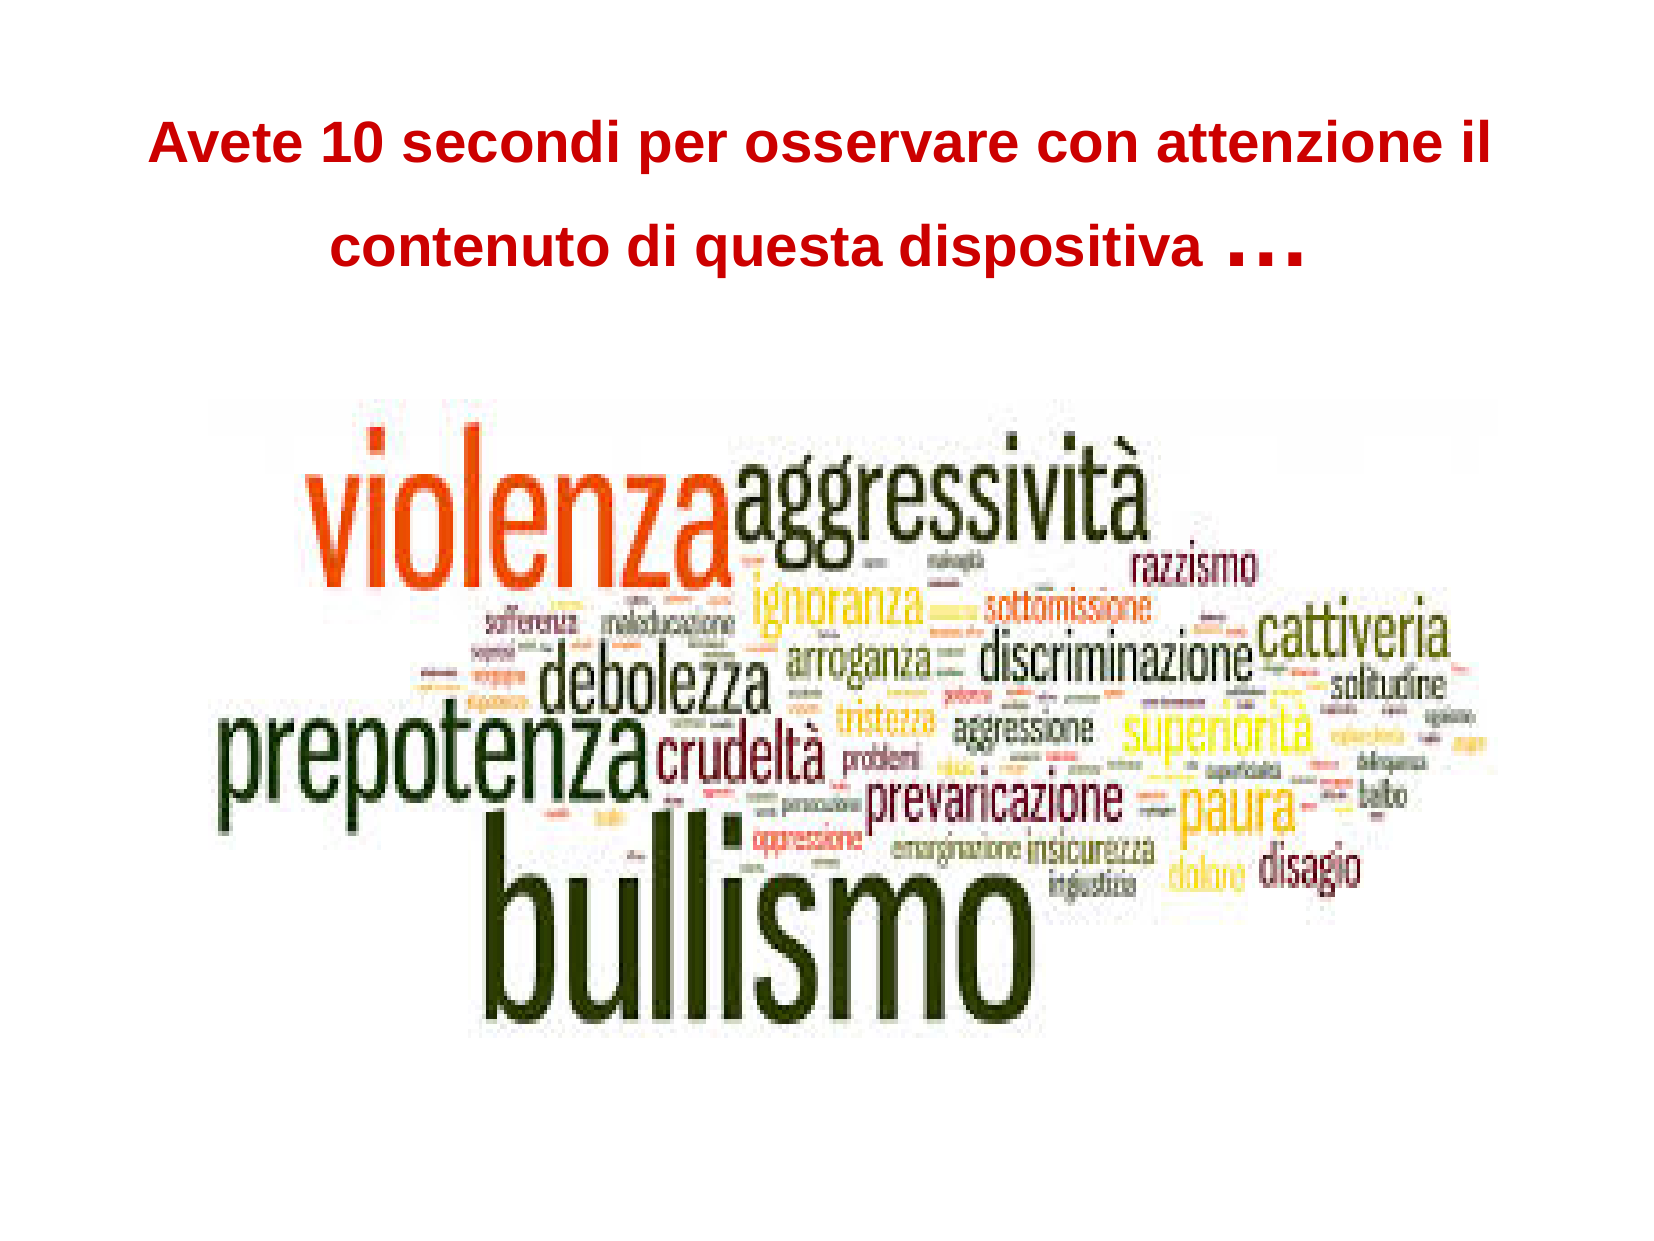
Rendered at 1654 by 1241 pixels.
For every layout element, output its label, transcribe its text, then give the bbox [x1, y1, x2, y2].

title Avete 10 secondi per osservare con attenzione il contenuto di questa dispositiva … [106, 86, 1536, 303]
picture [208, 399, 1498, 1062]
list [106, 332, 1477, 1158]
